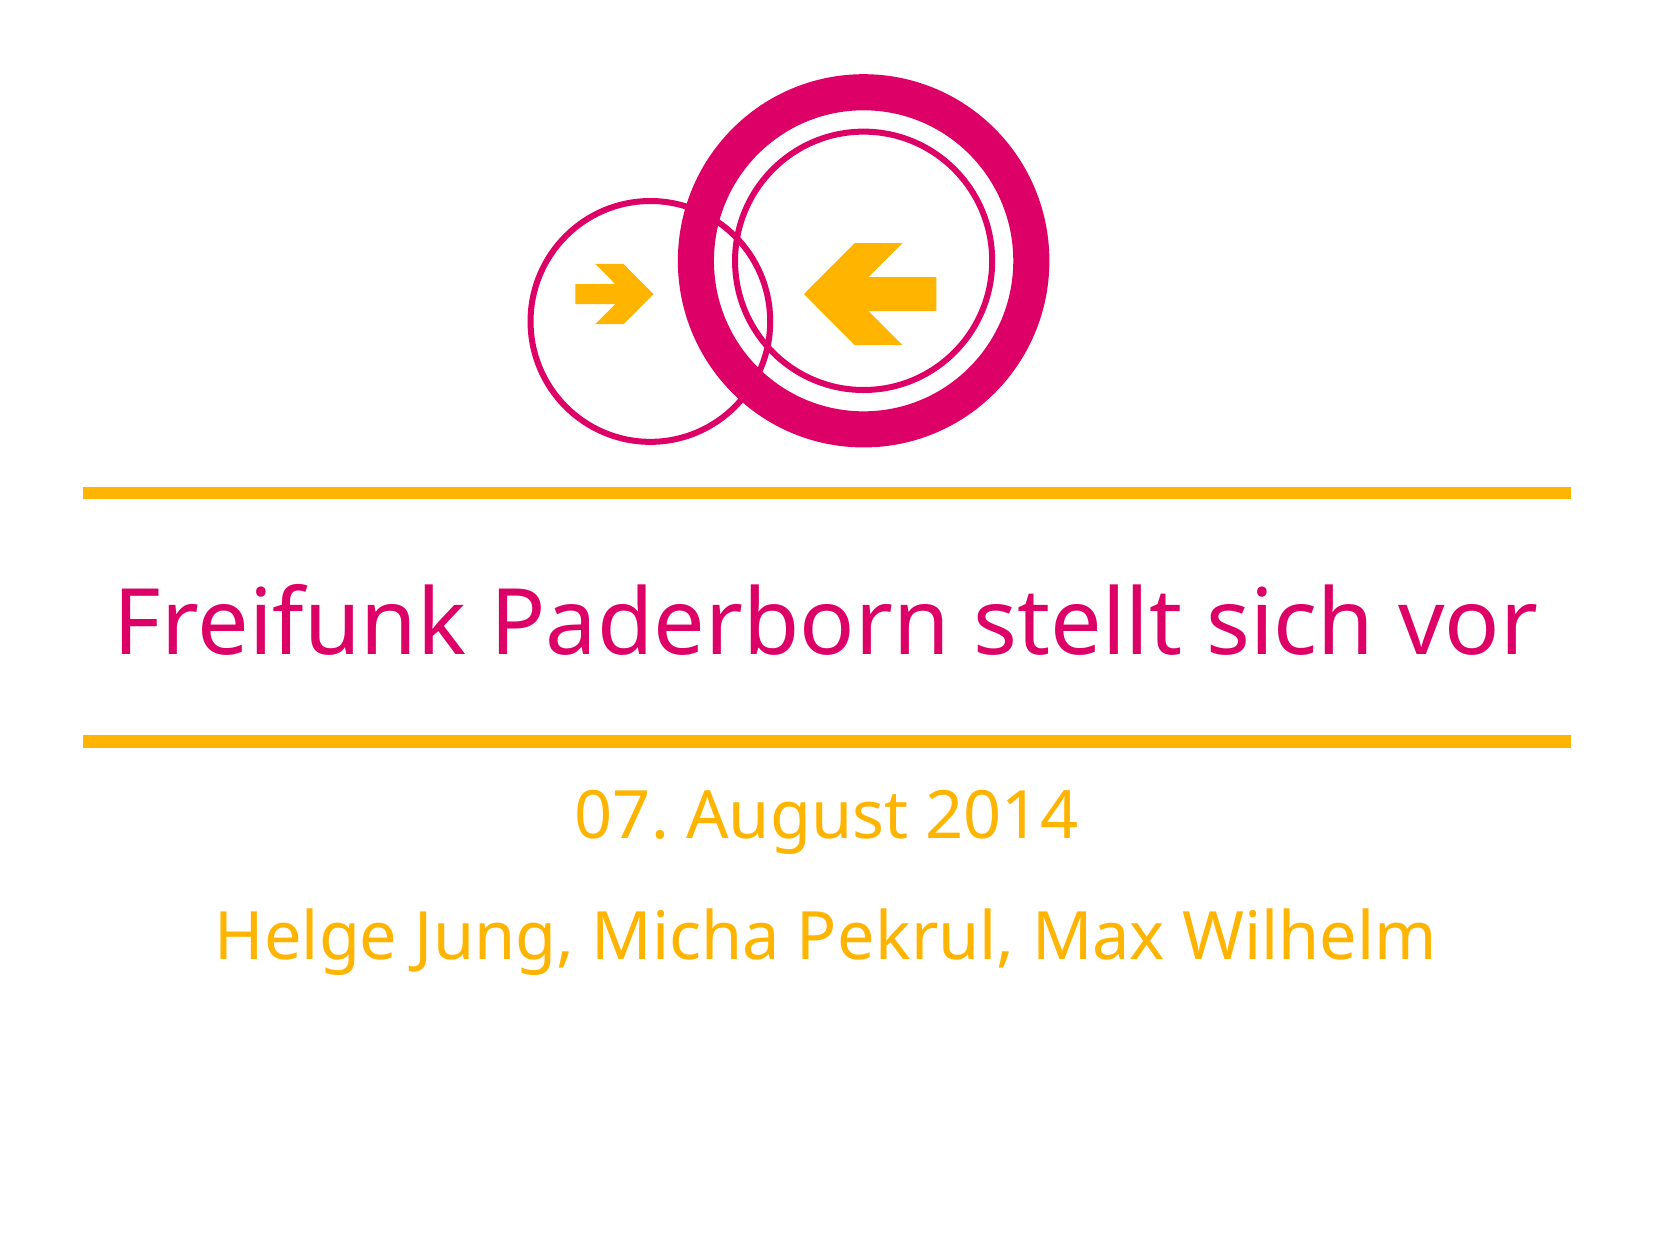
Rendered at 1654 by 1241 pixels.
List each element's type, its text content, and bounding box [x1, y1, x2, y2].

list 07. August 2014 Helge Jung, Micha Pekrul, Max Wilhelm [82, 767, 1571, 1205]
title Freifunk Paderborn stellt sich vor [82, 493, 1571, 745]
